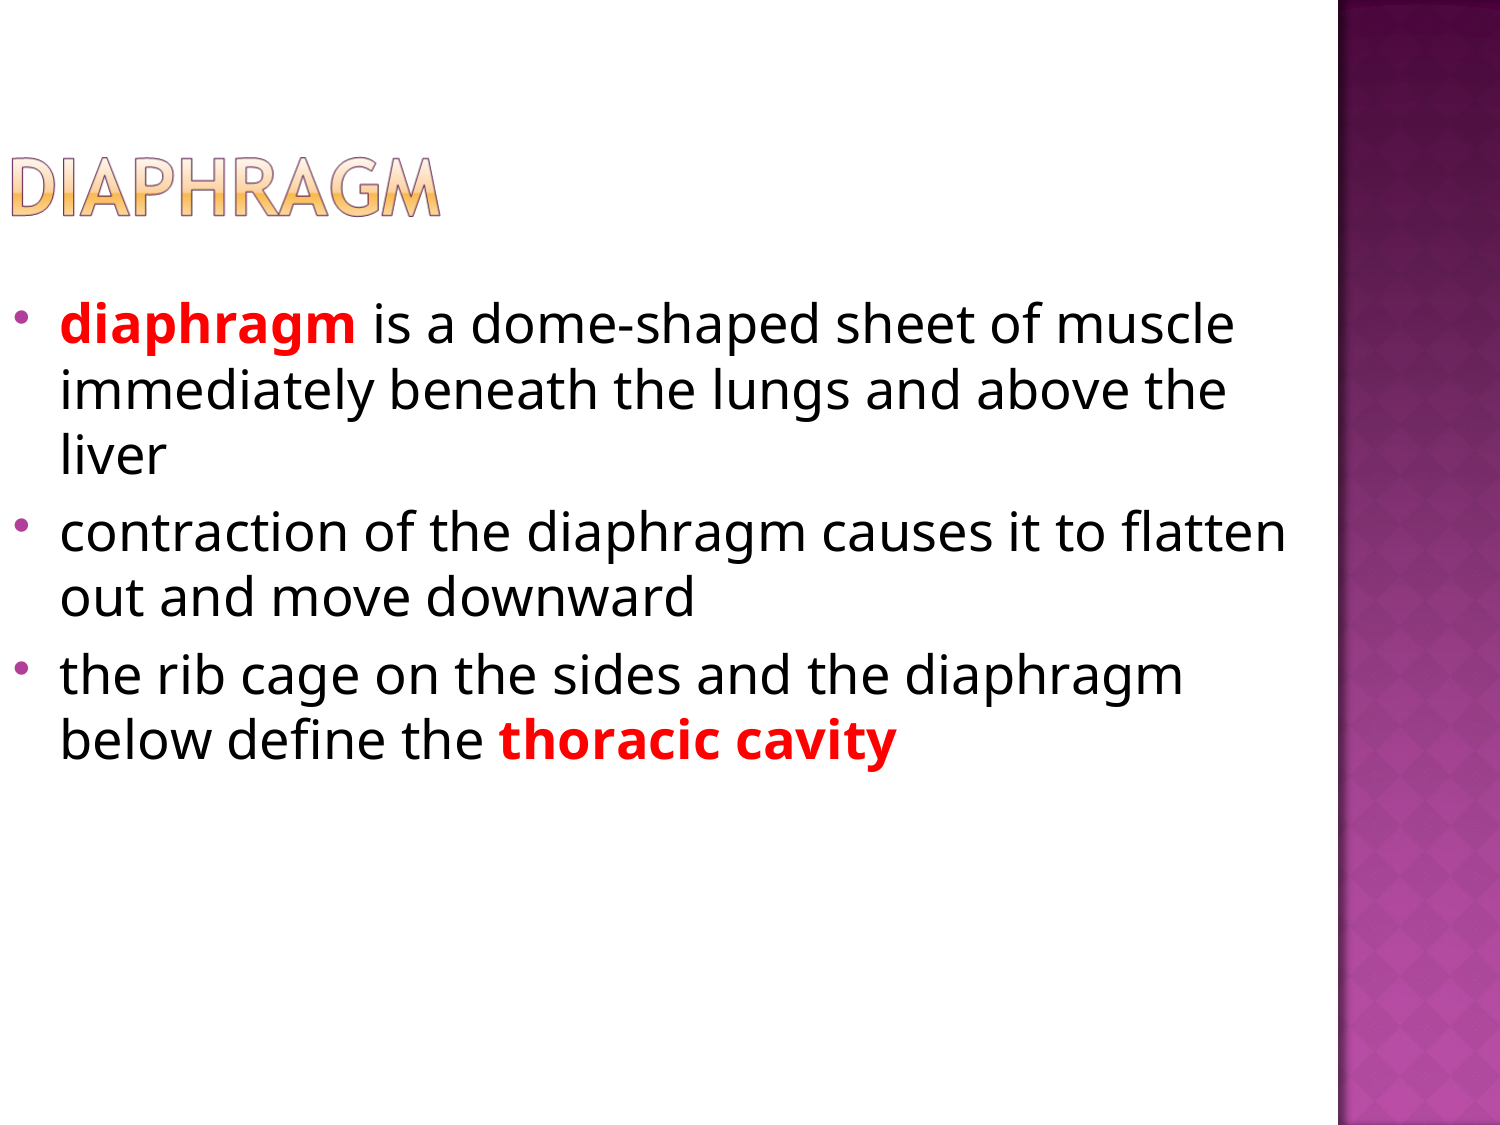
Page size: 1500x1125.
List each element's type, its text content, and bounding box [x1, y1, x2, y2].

picture [1337, 0, 1500, 1125]
list diaphragm is a dome-shaped sheet of muscle immediately beneath the lungs and above the liver contraction of the diaphragm causes it to flatten out and move downward the rib cage on the sides and the diaphragm below define the thoracic cavity [0, 282, 1351, 1006]
text_box [0, 18, 1240, 235]
